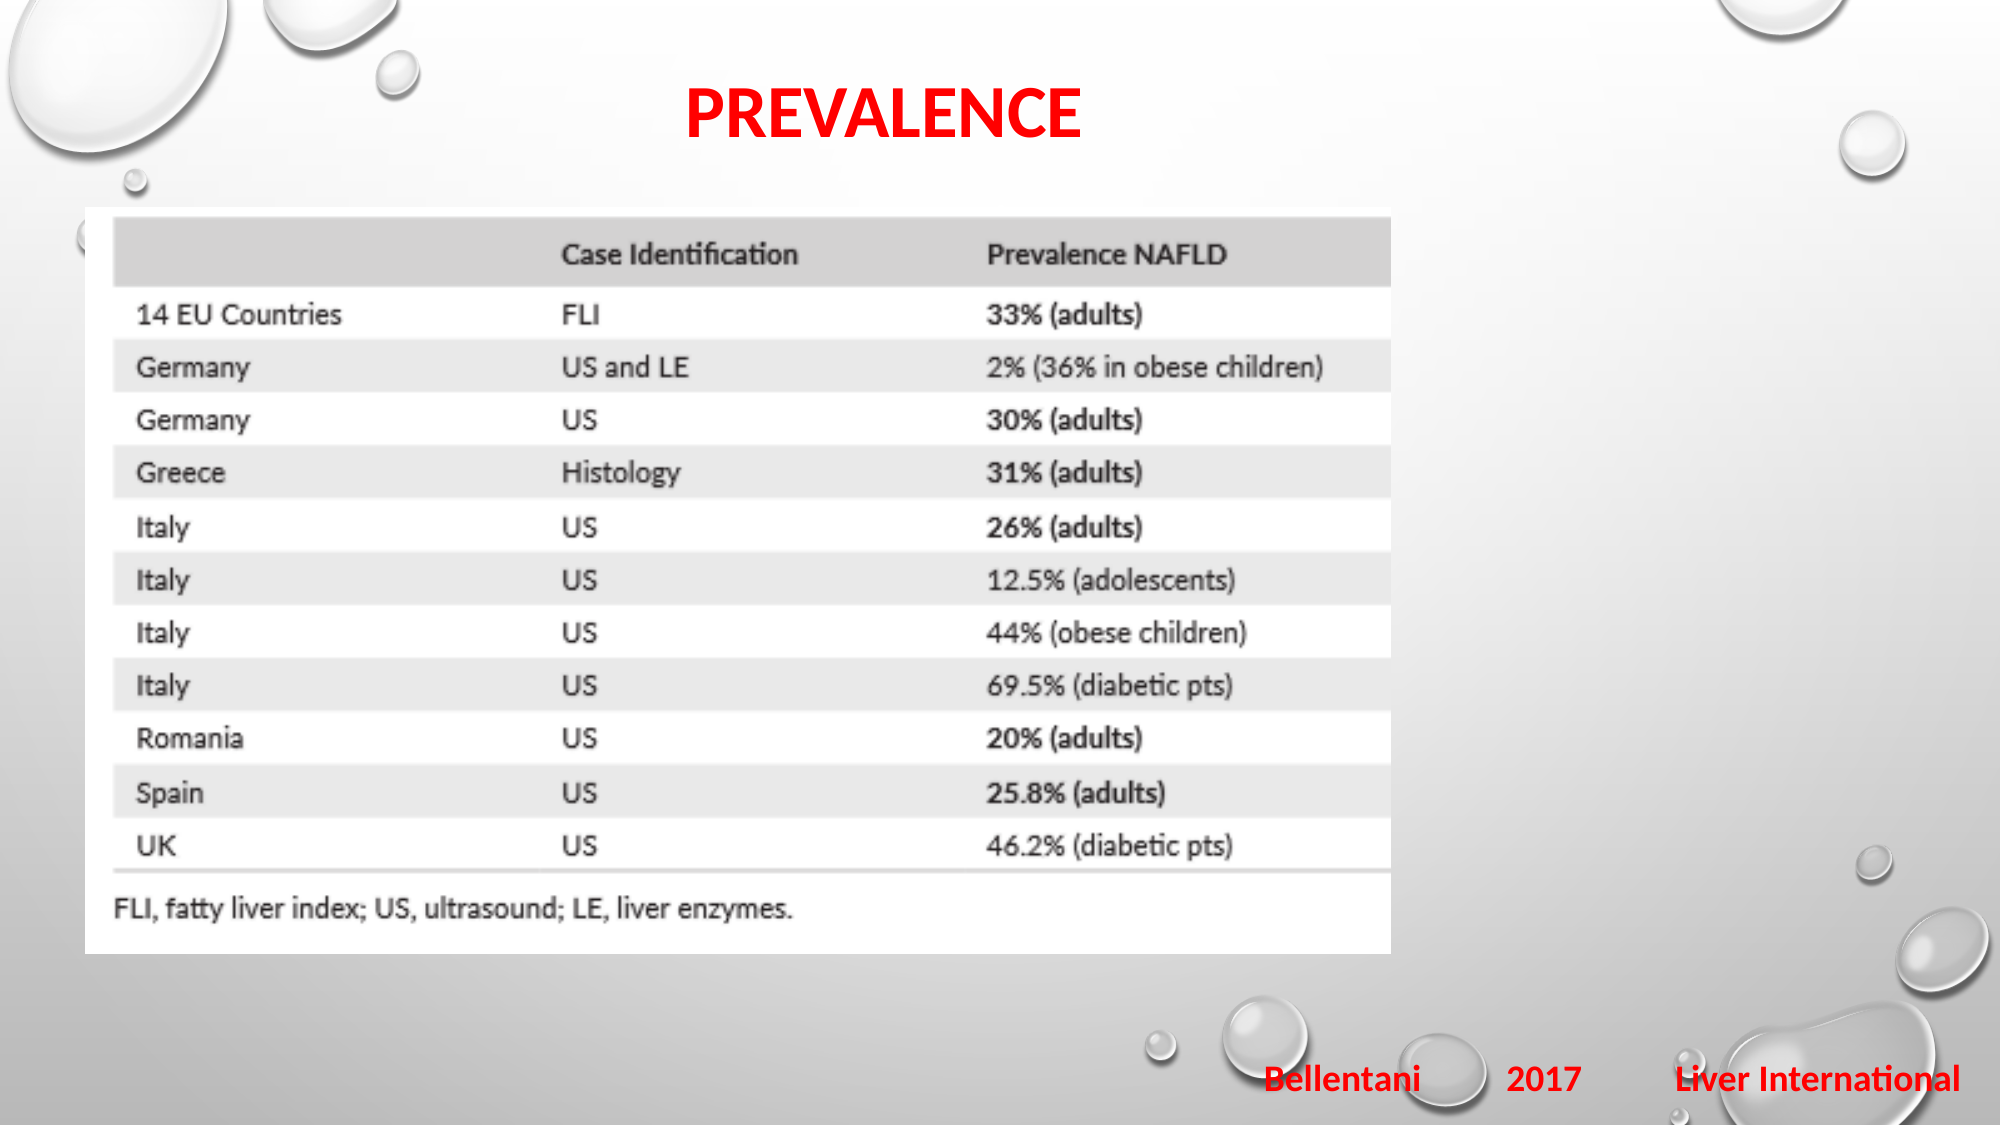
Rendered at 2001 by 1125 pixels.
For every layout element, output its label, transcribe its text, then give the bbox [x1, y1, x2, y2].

picture [85, 223, 1391, 954]
title Prevalence [21, 4, 1747, 223]
text_box Bellentani 2017 Liver International [1249, 1046, 1985, 1107]
